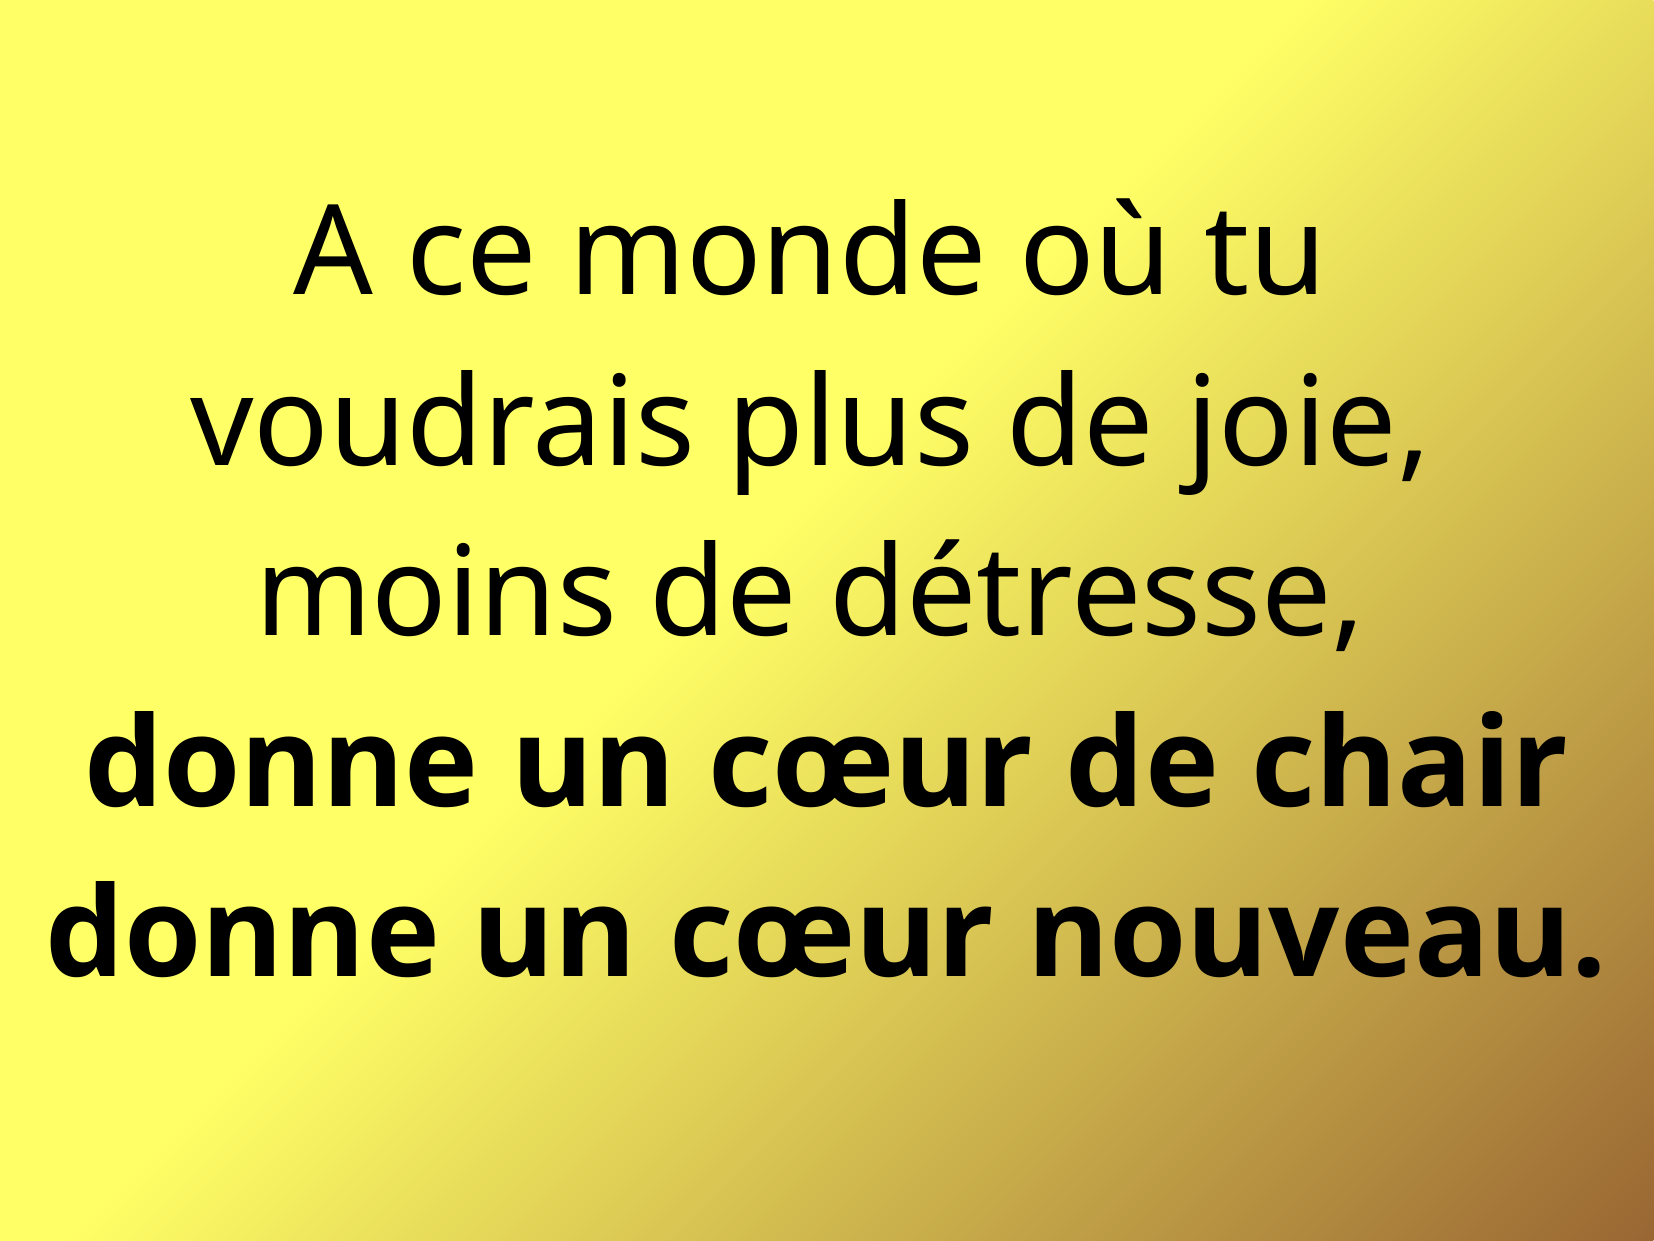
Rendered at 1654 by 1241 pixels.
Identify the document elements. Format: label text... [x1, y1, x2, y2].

text_box A ce monde où tu voudrais plus de joie, moins de détresse, donne un cœur de chair donne un cœur nouveau. [0, 0, 1654, 1241]
